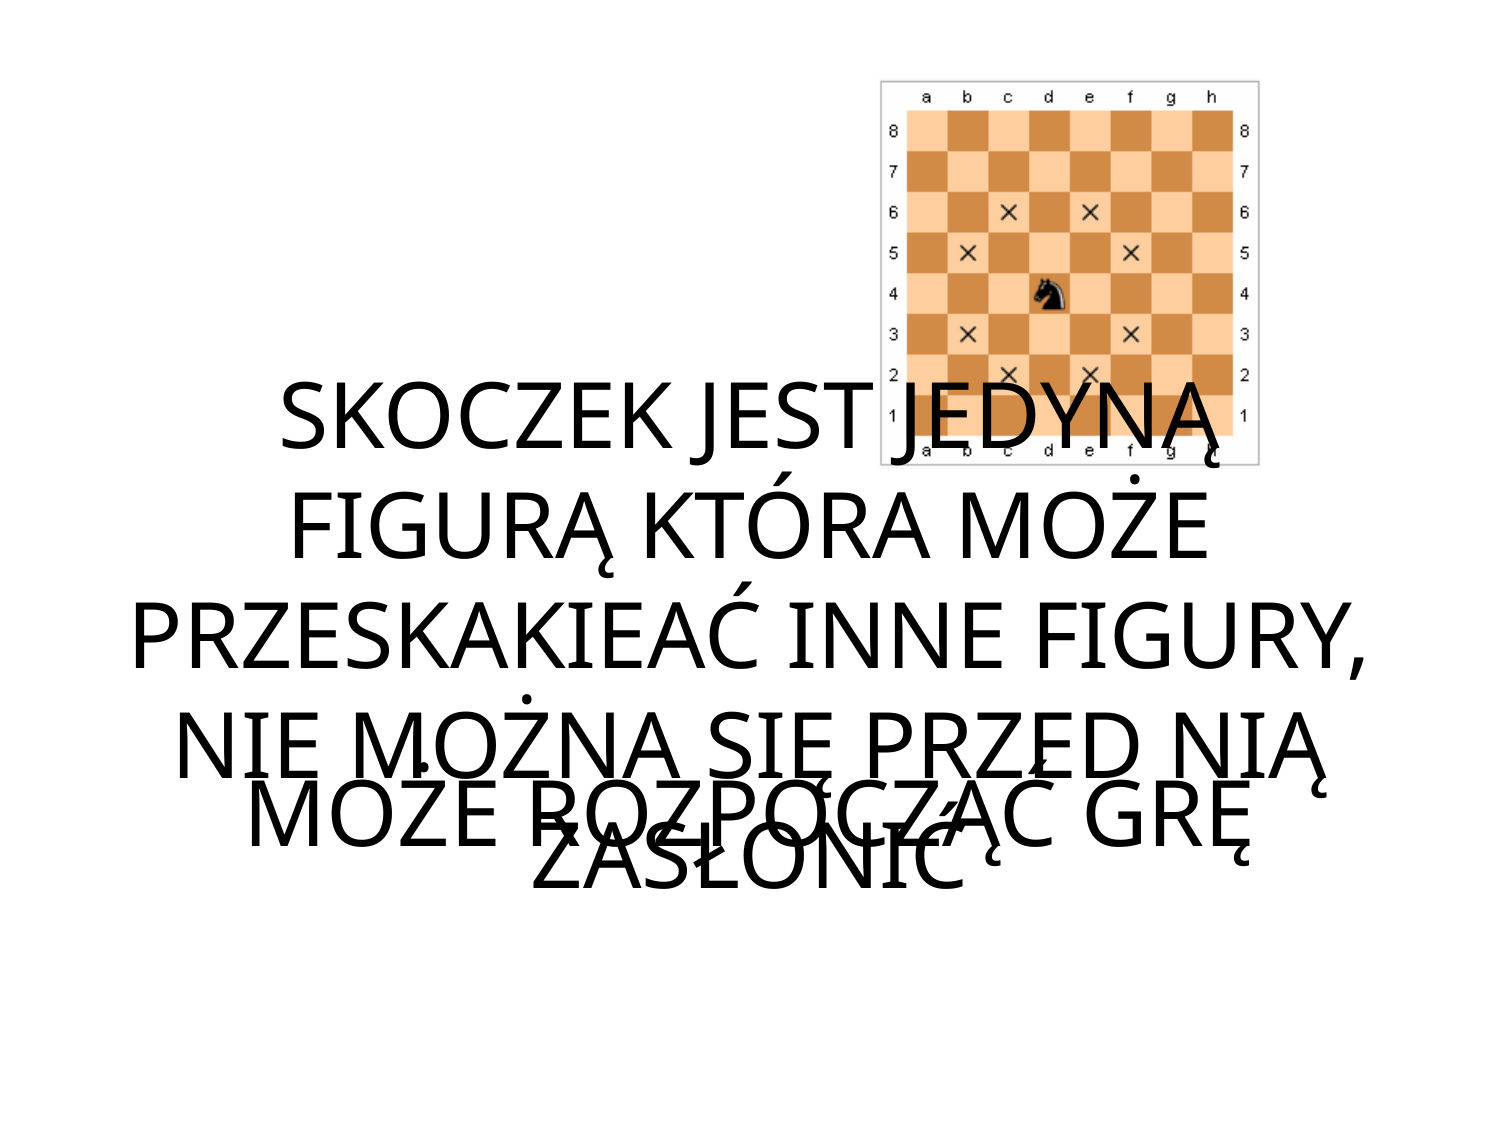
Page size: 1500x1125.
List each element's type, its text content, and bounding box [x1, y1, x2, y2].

title SKOCZEK JEST JEDYNĄ FIGURĄ KTÓRA MOŻE PRZESKAKIEAĆ INNE FIGURY, NIE MOŻNA SIĘ PRZED NIĄ ZASŁONIĆ [112, 349, 1388, 591]
subtitle MOŻE ROZPOCZĄĆ GRĘ [225, 637, 1275, 925]
picture [879, 78, 1263, 349]
